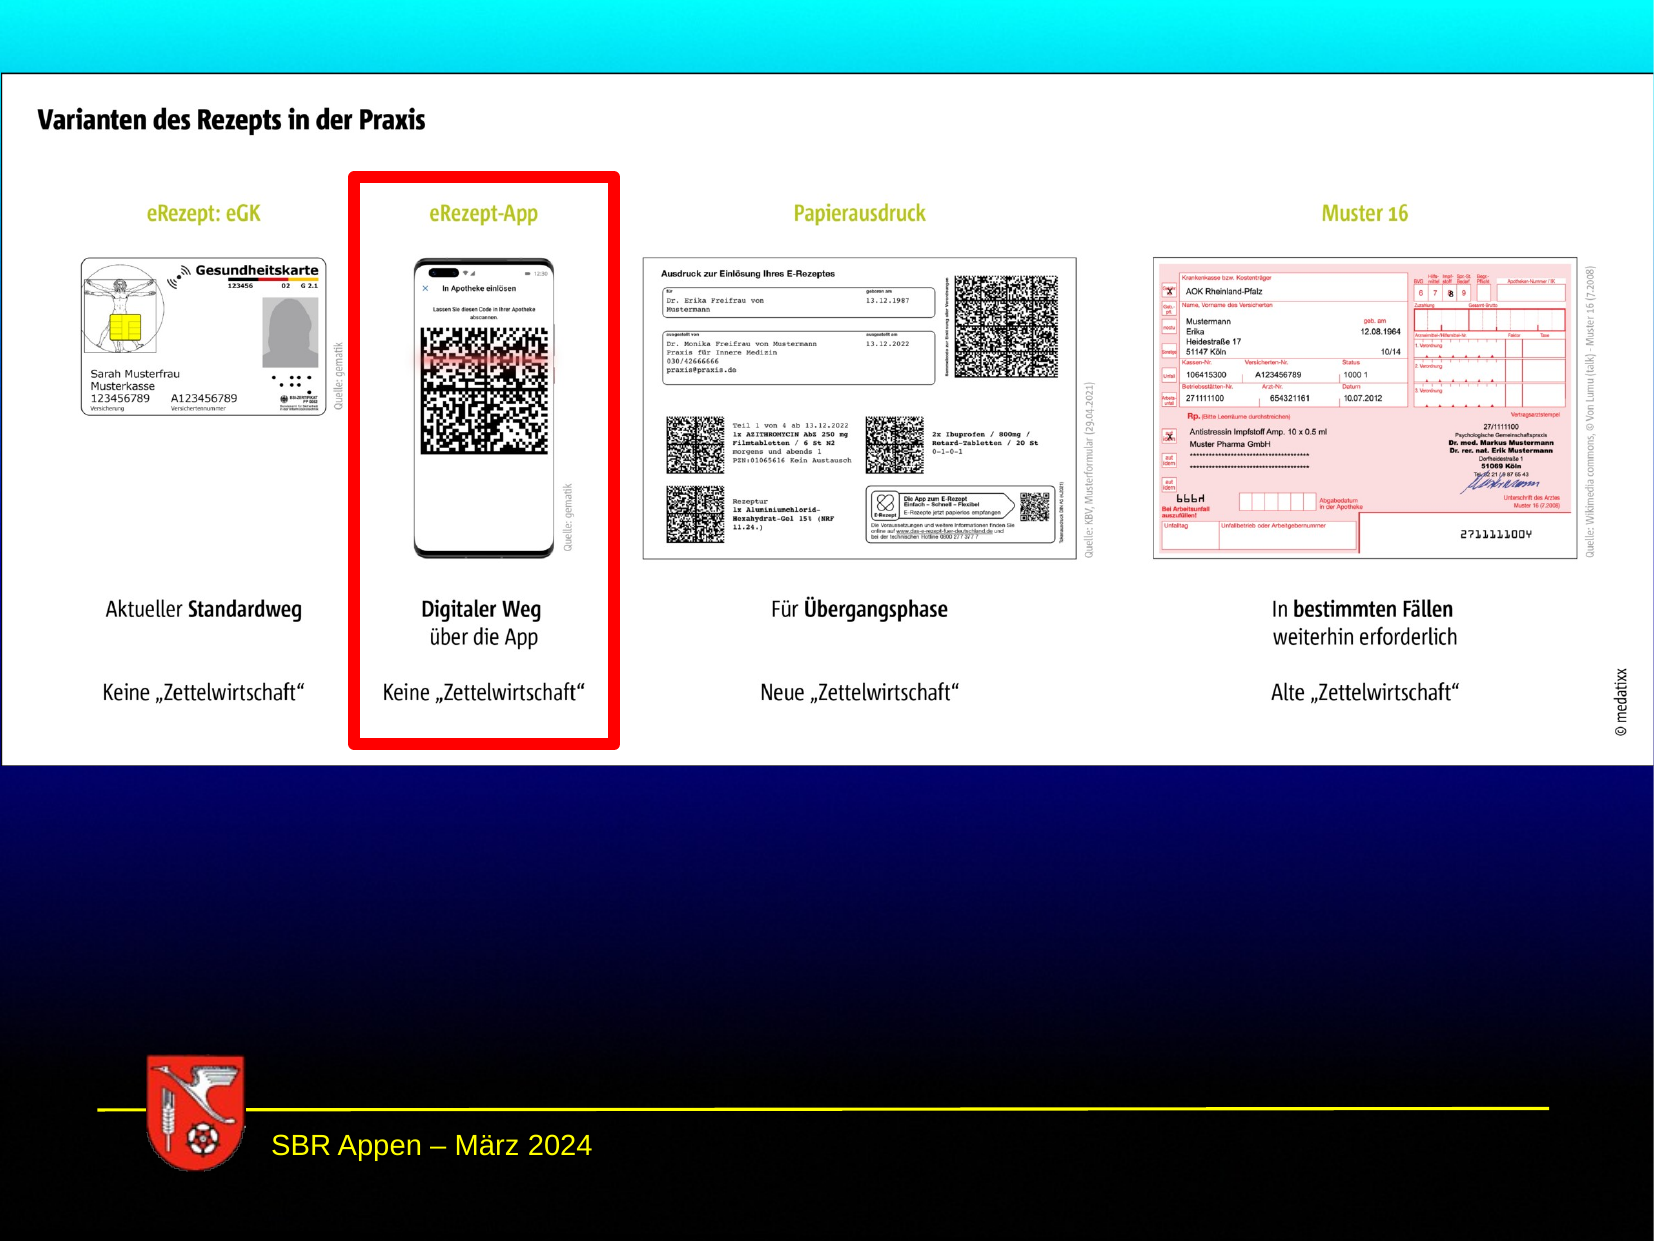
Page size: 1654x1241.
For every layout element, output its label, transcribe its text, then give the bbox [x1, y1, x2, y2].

text_box SBR Appen – März 2024 [256, 1121, 760, 1170]
picture [0, 0, 1654, 1241]
